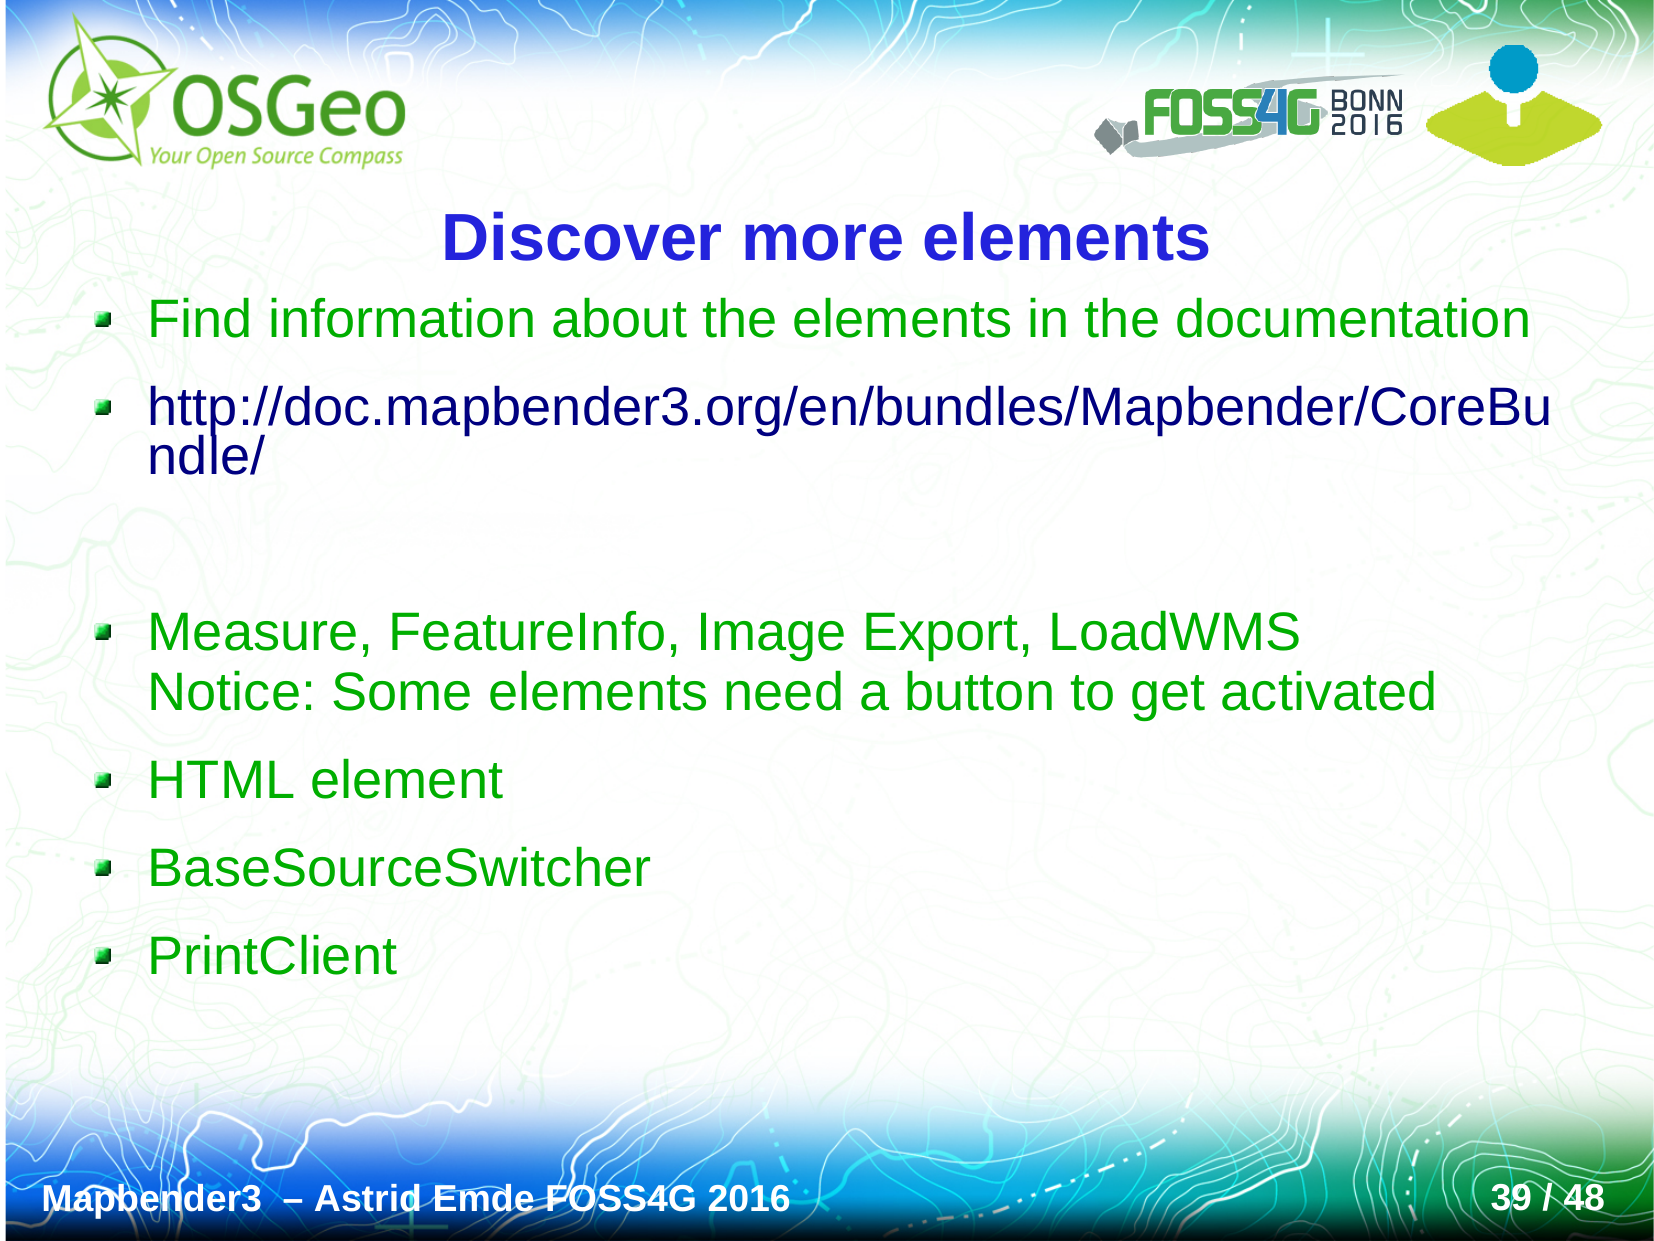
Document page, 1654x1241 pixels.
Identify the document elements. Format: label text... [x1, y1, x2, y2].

title Discover more elements [82, 188, 1571, 361]
picture [5, 0, 1654, 1241]
list Find information about the elements in the documentation http://doc.mapbender3.org/en/bundles/Mapbender/CoreBundle/ Measure, FeatureInfo, Image Export, LoadWMS Notice: Some elements need a button to get activated HTML element BaseSourceSwitcher PrintClient [76, 288, 1565, 1093]
